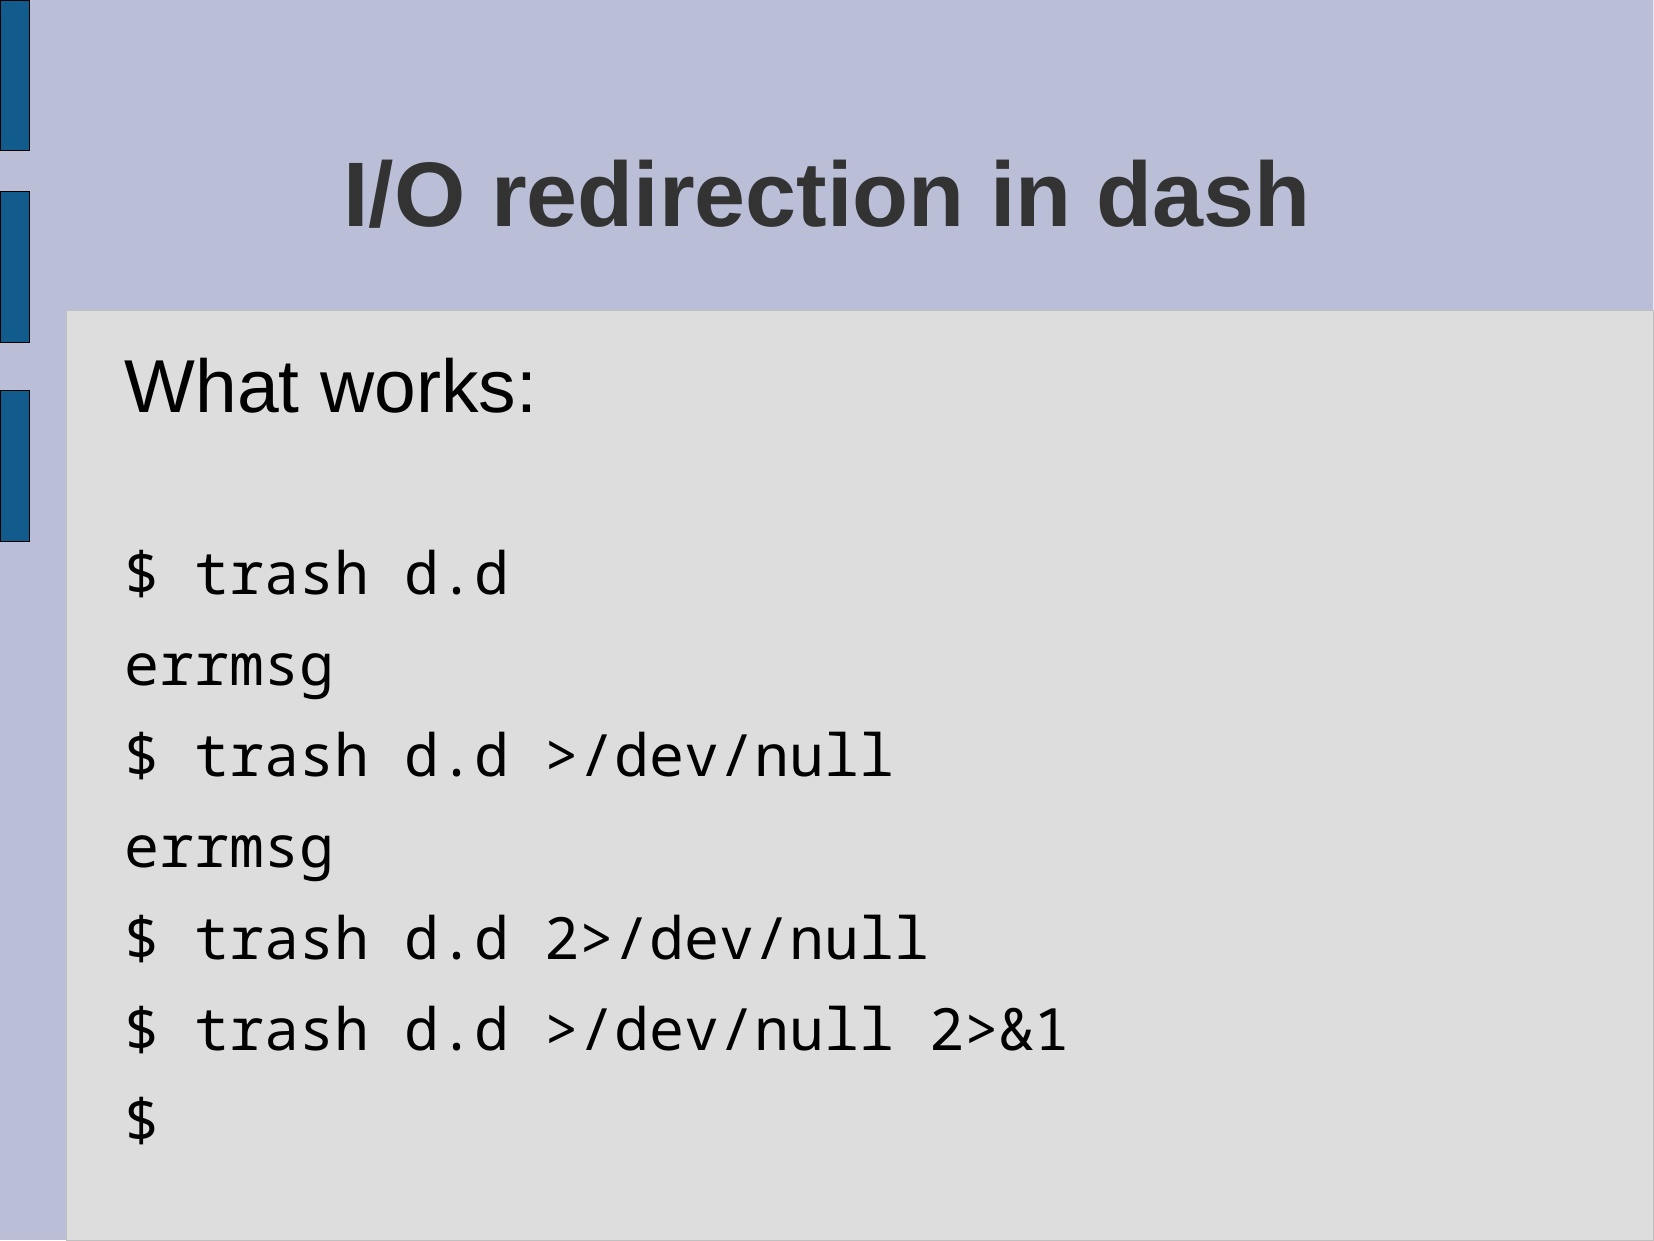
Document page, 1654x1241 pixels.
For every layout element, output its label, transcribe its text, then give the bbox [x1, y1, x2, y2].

title I/O redirection in dash [121, 98, 1534, 291]
list What works: $ trash d.d errmsg $ trash d.d >/dev/null errmsg $ trash d.d 2>/dev/null $ trash d.d >/dev/null 2>&1 $ [121, 344, 1534, 1149]
